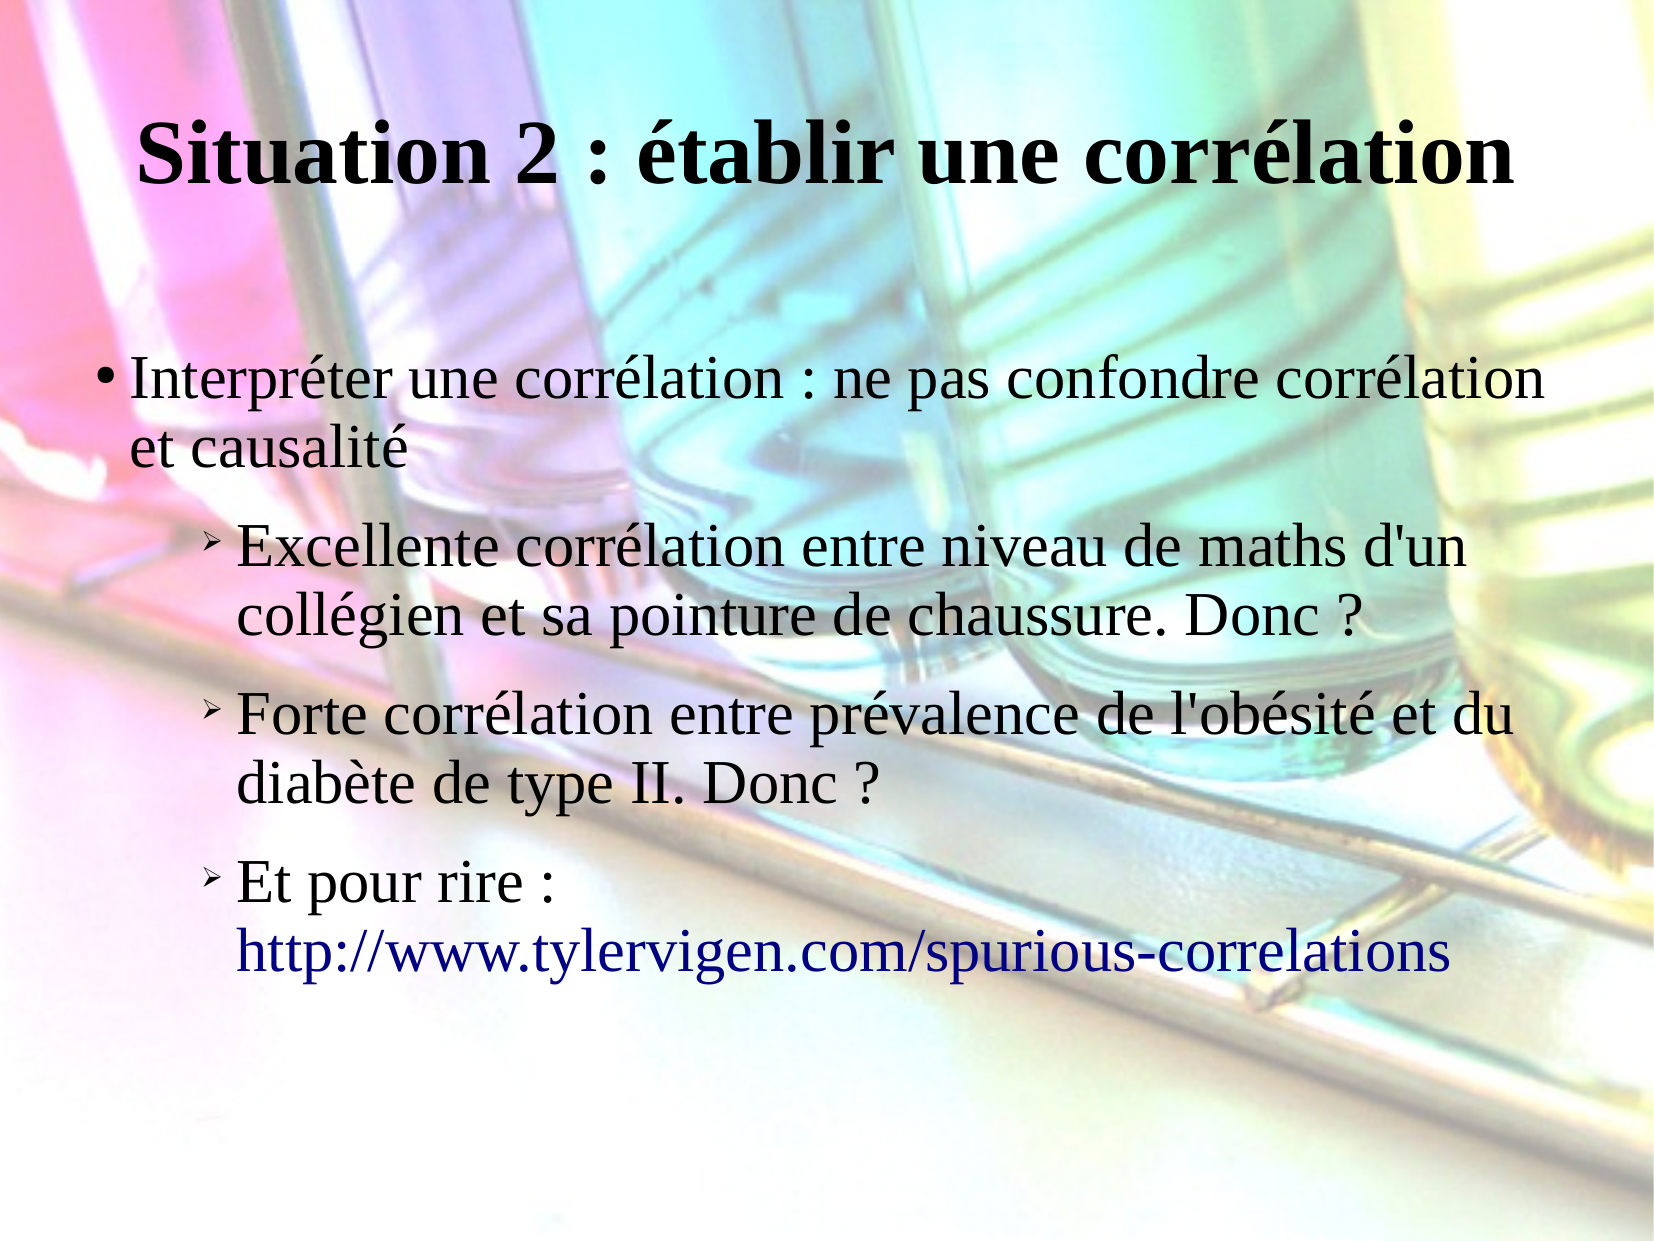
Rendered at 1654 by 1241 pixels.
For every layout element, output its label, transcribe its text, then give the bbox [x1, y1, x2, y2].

picture [0, 0, 1654, 1241]
text_box Interpréter une corrélation : ne pas confondre corrélation et causalité Excellente corrélation entre niveau de maths d'un collégien et sa pointure de chaussure. Donc ? Forte corrélation entre prévalence de l'obésité et du diabète de type II. Donc ? Et pour rire : http://www.tylervigen.com/spurious-correlations [94, 342, 1583, 986]
title Situation 2 : établir une corrélation [82, 49, 1571, 257]
